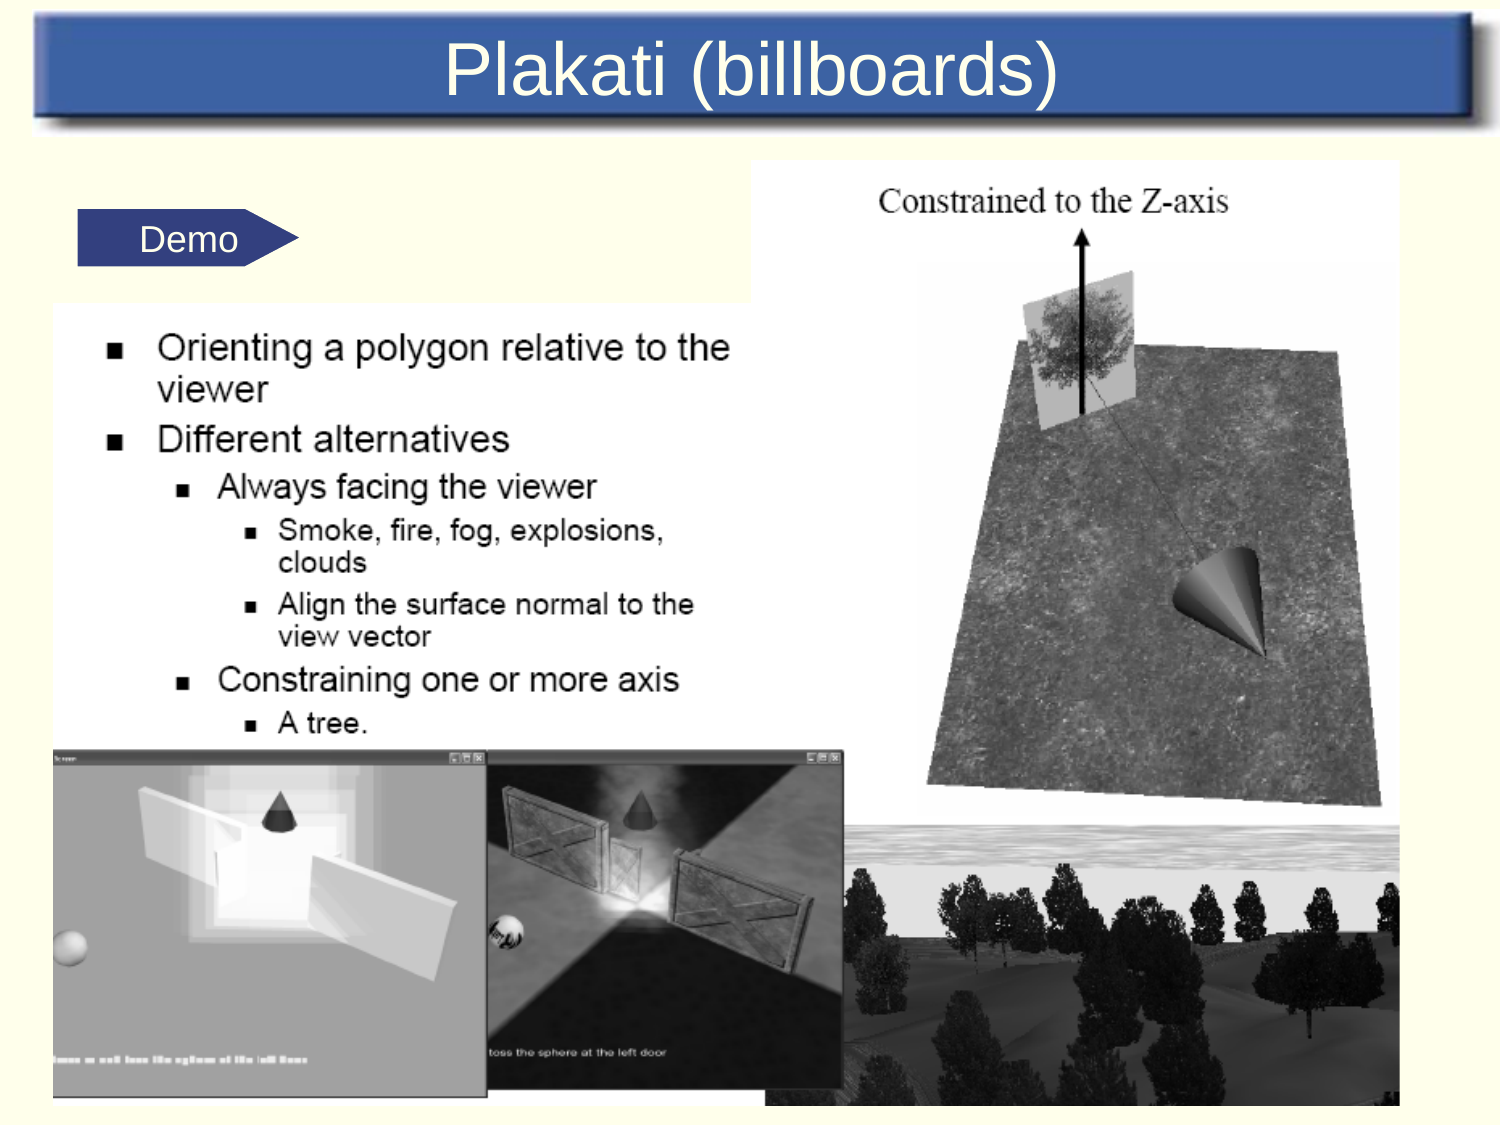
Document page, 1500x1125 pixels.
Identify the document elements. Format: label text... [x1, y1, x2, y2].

picture [53, 160, 1400, 1106]
text_box Demo [76, 207, 302, 268]
picture [32, 9, 1500, 137]
text_box [41, 160, 750, 303]
title Plakati (billboards) [96, 6, 1409, 120]
